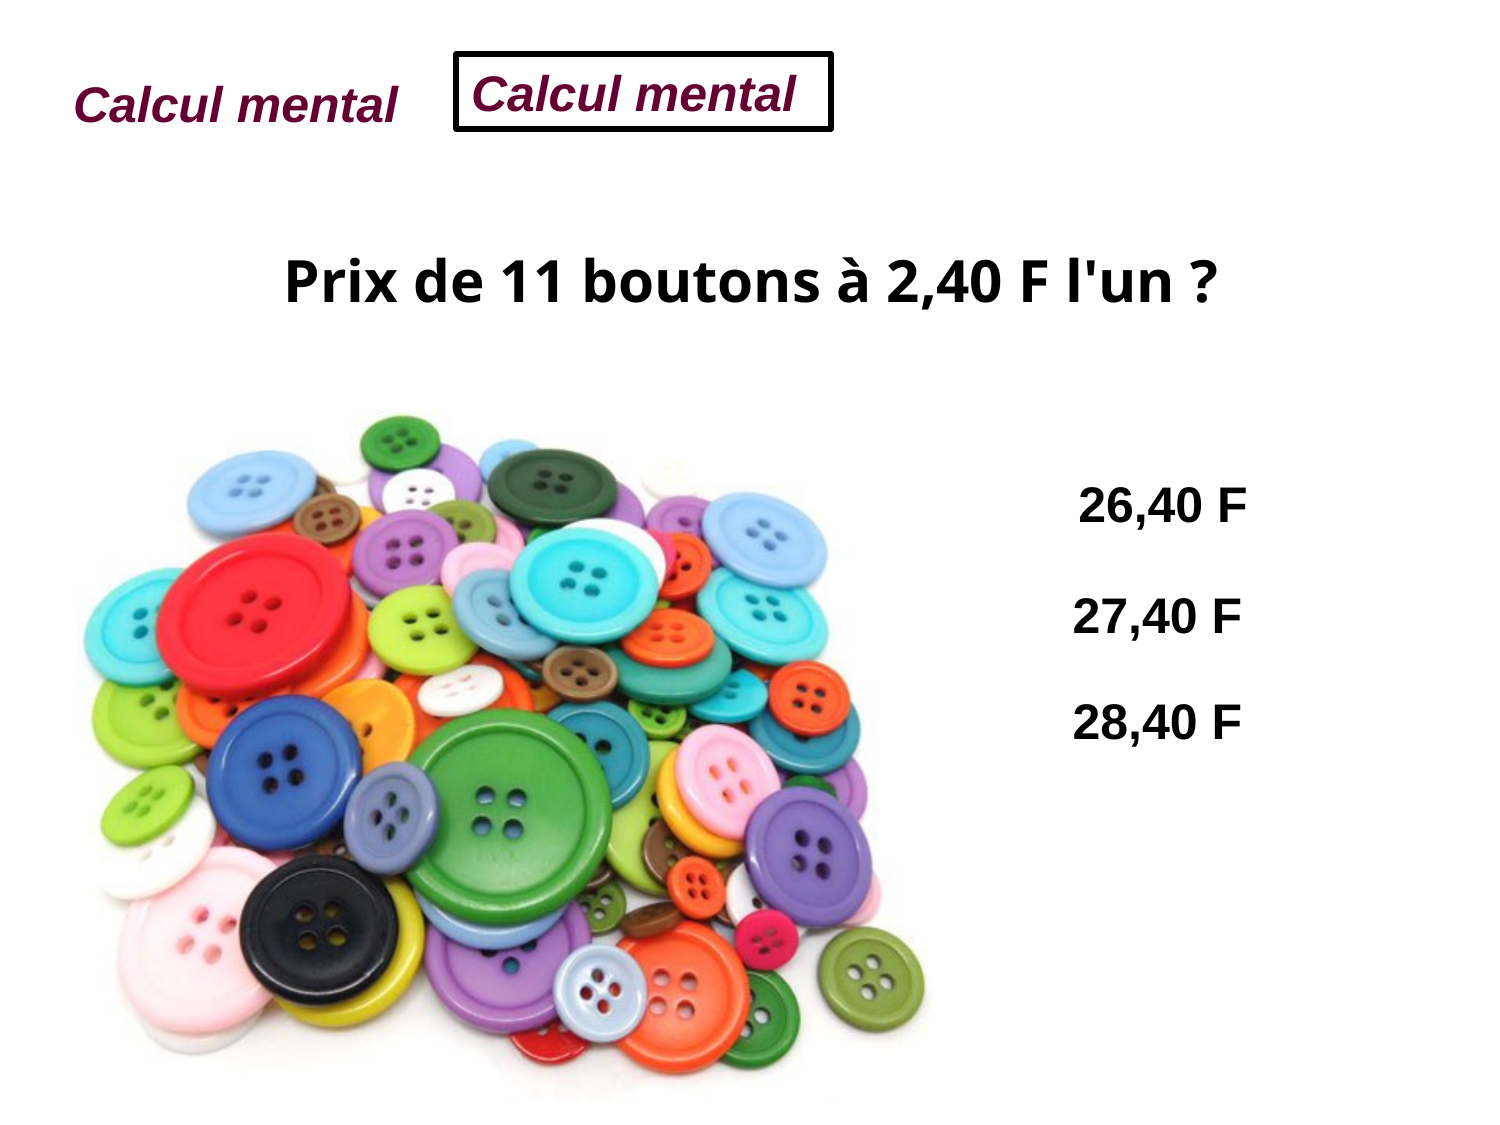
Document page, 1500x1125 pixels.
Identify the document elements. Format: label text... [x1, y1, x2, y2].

text_box Calcul mental [456, 53, 832, 129]
picture [76, 385, 937, 1105]
